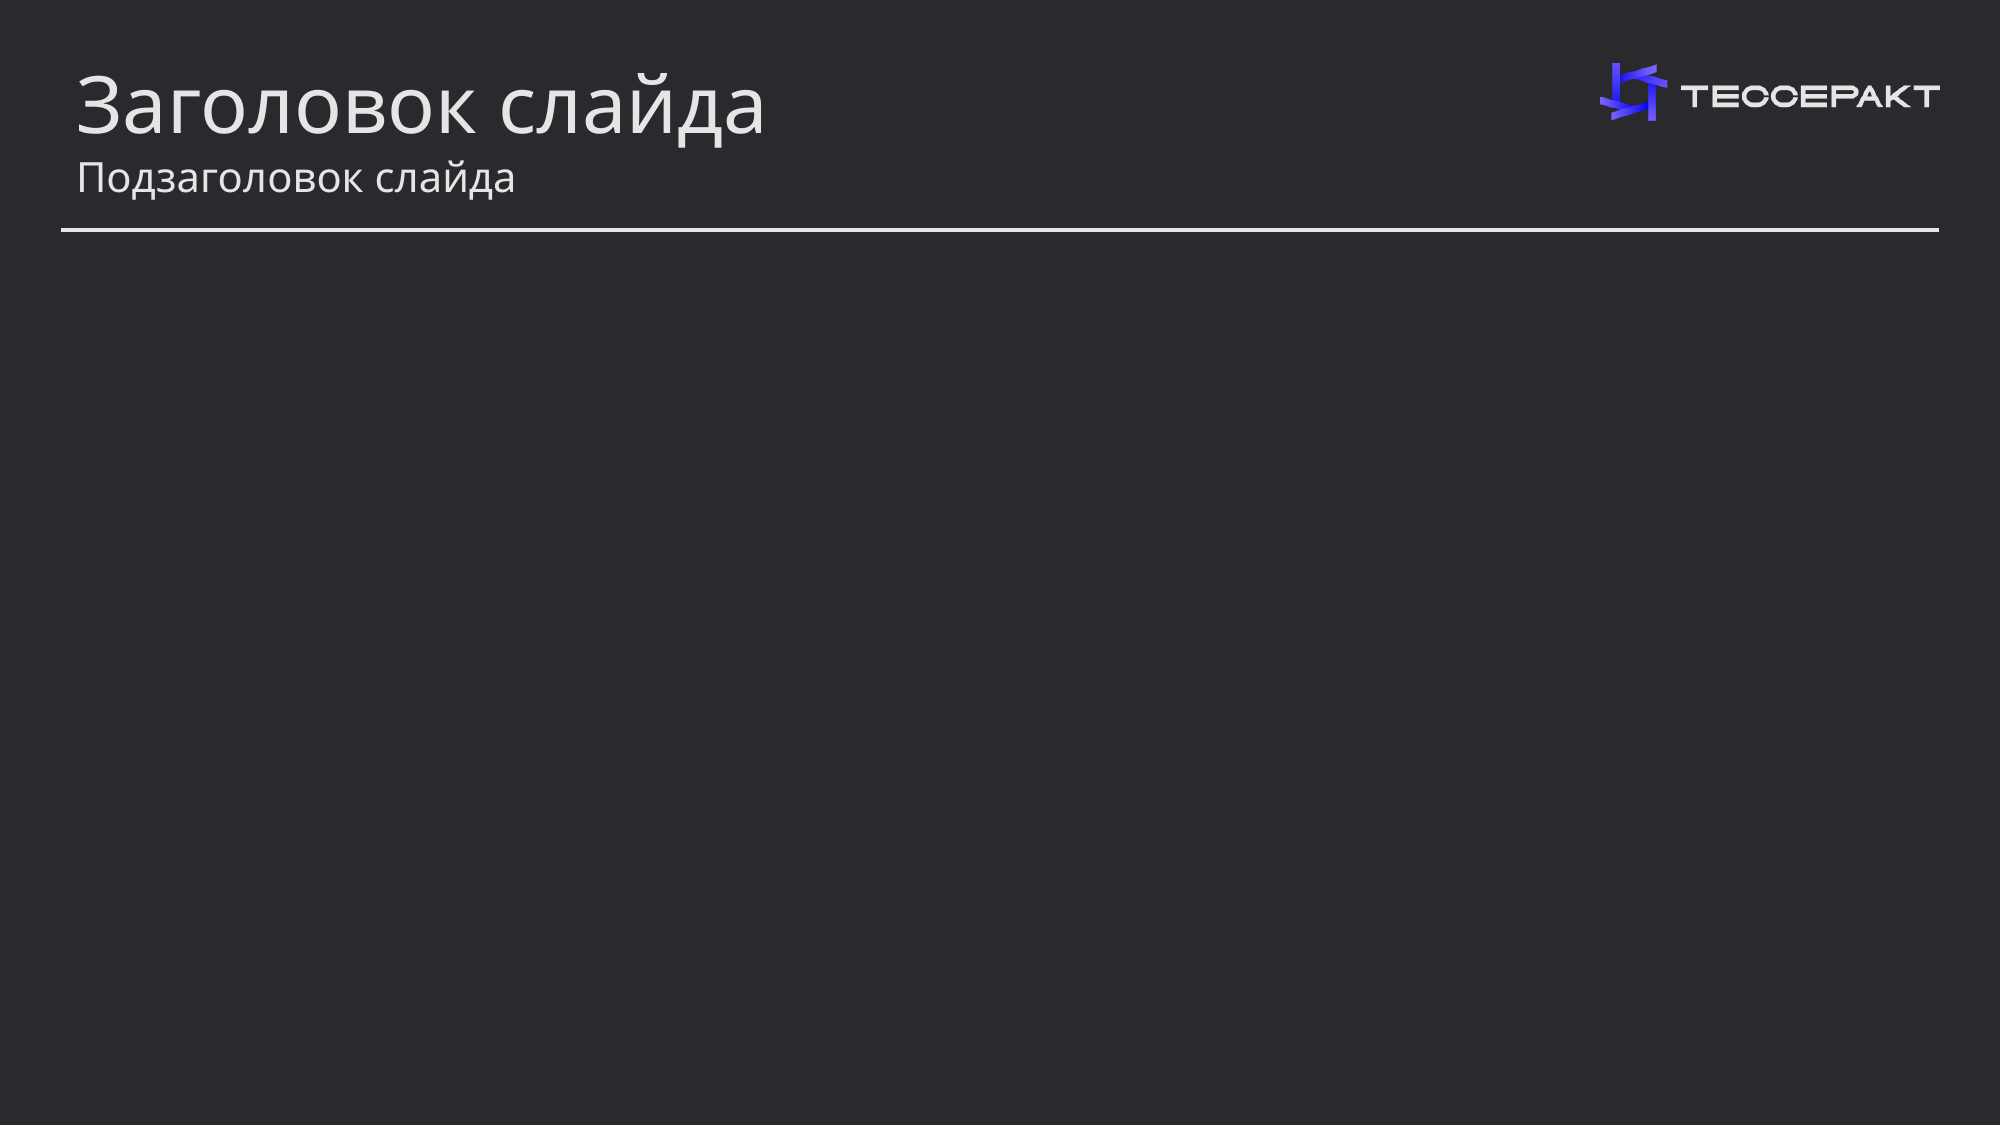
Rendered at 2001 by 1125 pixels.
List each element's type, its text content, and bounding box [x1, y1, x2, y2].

title Заголовок слайда [60, 63, 1445, 159]
list Подзаголовок слайда [60, 152, 768, 237]
picture [1600, 63, 1940, 121]
